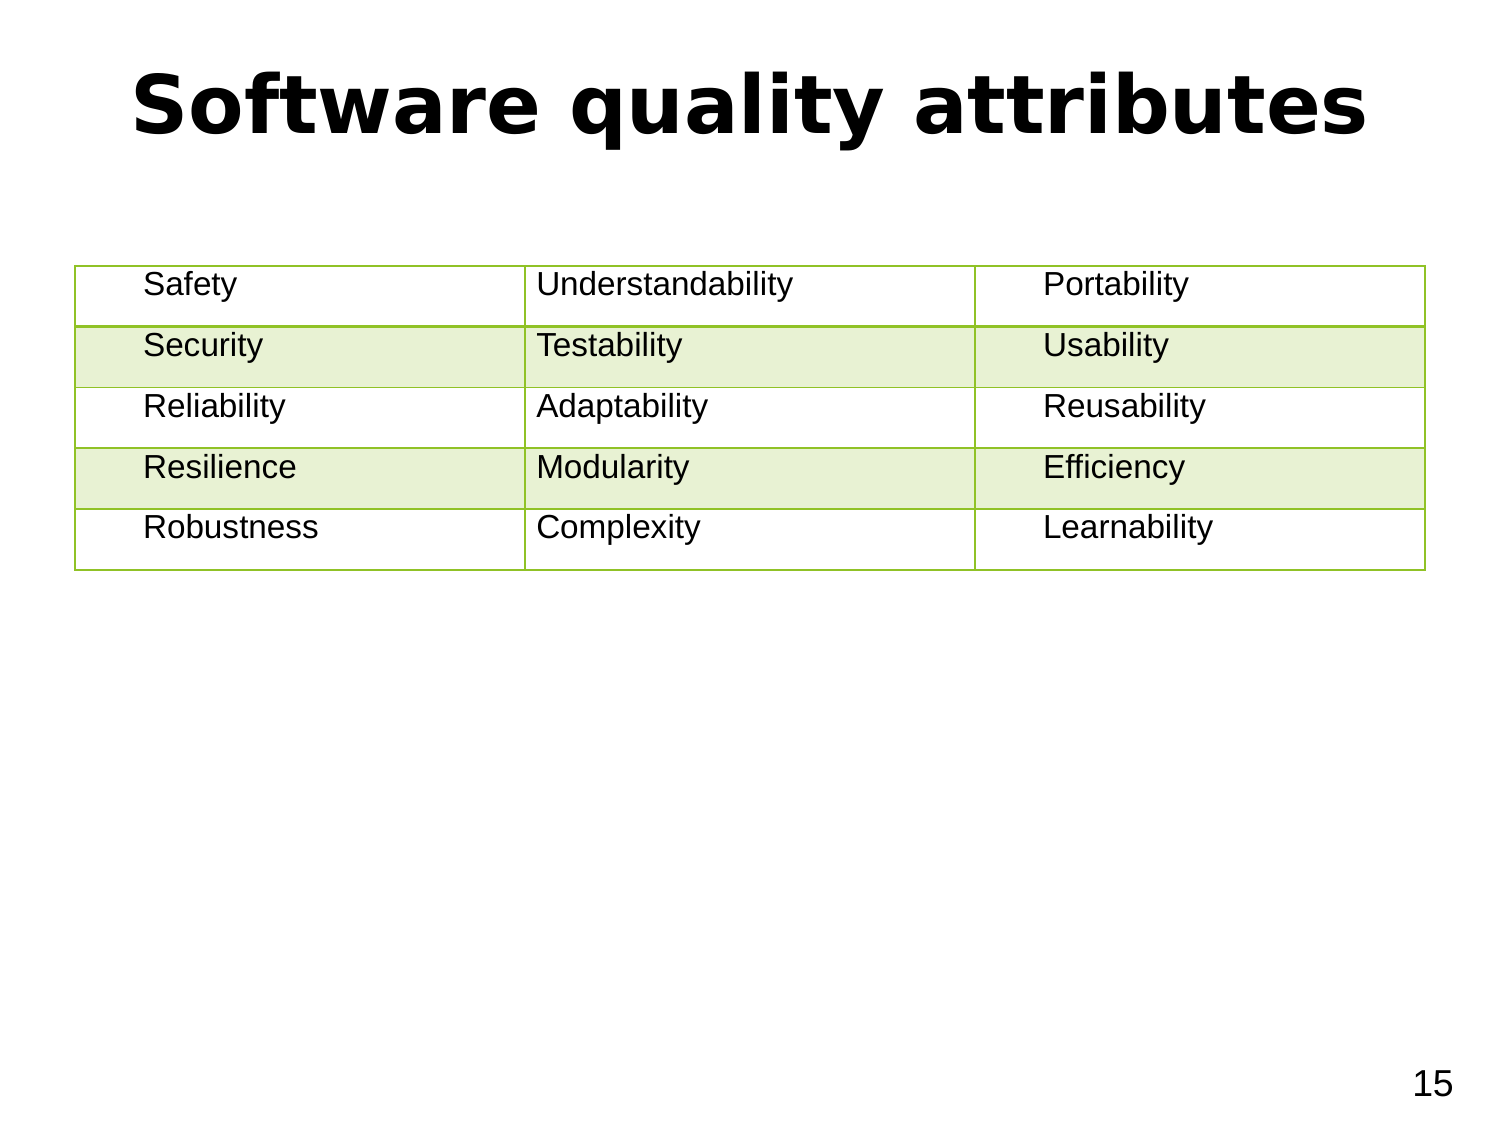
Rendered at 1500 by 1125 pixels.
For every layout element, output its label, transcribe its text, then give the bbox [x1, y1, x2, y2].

table_header Understandability [526, 267, 974, 325]
title Software quality attributes [75, 44, 1425, 177]
table_cell Resilience [76, 449, 524, 508]
table_header Portability [976, 267, 1424, 325]
table_cell Reliability [76, 388, 524, 447]
table_cell Modularity [526, 449, 974, 508]
table_header Safety [76, 267, 524, 325]
table_cell Efficiency [976, 449, 1424, 508]
table_cell Reusability [976, 388, 1424, 447]
table_cell Complexity [526, 510, 974, 569]
table_cell Adaptability [526, 388, 974, 447]
table_cell Robustness [76, 510, 524, 569]
table_cell Usability [976, 328, 1424, 387]
table_cell Learnability [976, 510, 1424, 569]
table_cell Security [76, 328, 524, 387]
table_cell Testability [526, 328, 974, 387]
